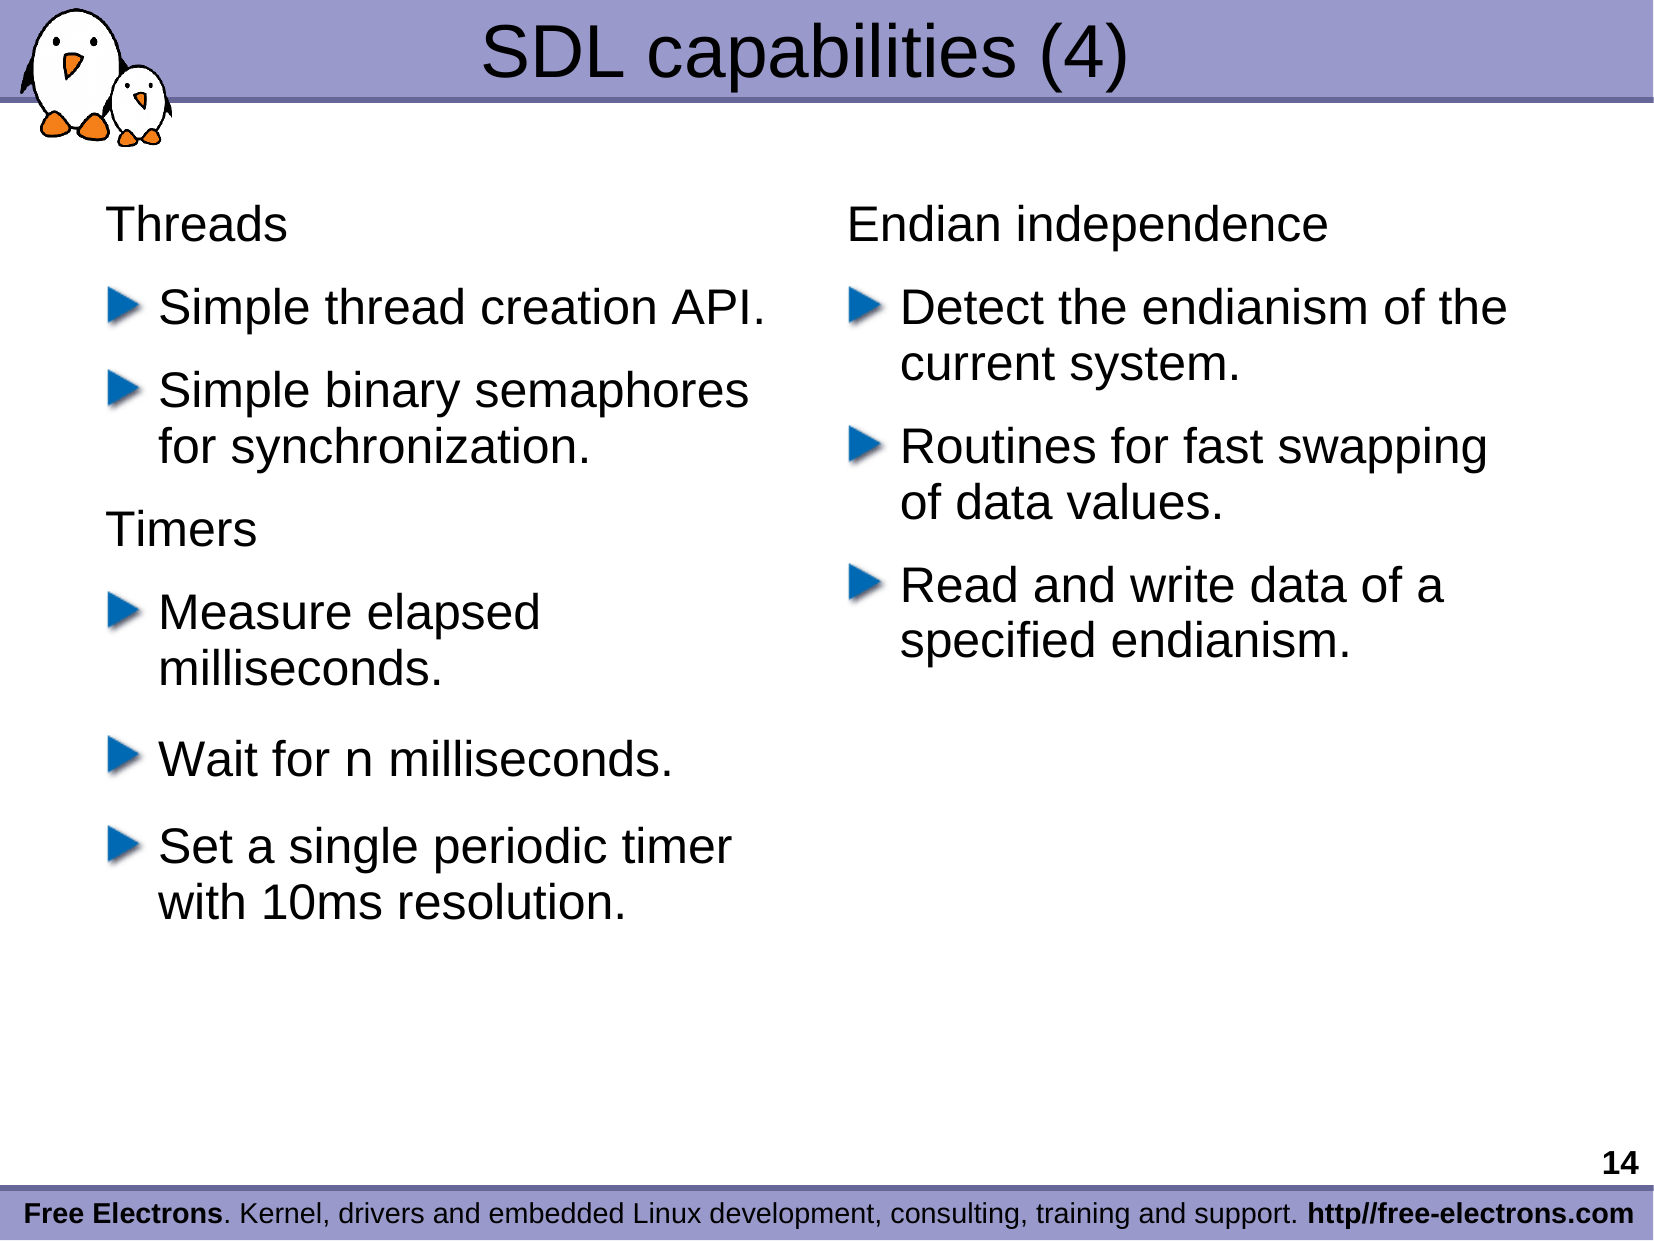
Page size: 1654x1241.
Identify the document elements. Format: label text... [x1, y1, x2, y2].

list Threads Simple thread creation API. Simple binary semaphores for synchronization. Timers Measure elapsed milliseconds. Wait for n milliseconds. Set a single periodic timer with 10ms resolution. [87, 196, 777, 1047]
list Endian independence Detect the endianism of the current system. Routines for fast swapping of data values. Read and write data of a specified endianism. [828, 196, 1518, 1047]
picture [20, 8, 172, 147]
title SDL capabilities (4) [60, 0, 1551, 103]
